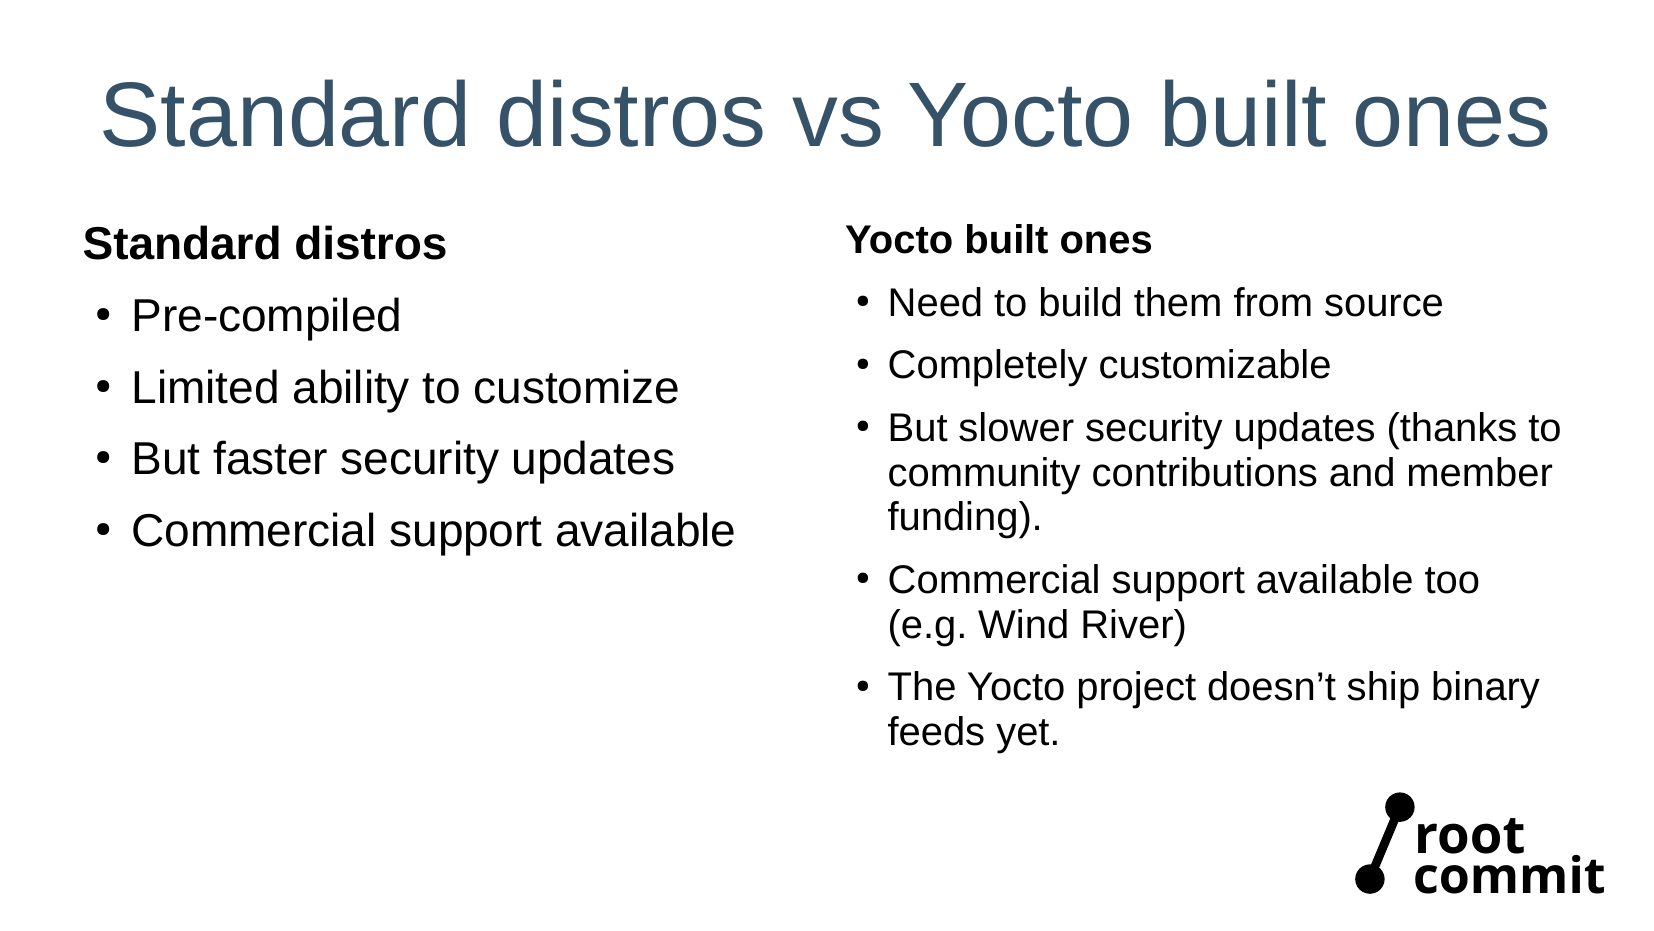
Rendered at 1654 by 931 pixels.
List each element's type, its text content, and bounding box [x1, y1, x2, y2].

list Standard distros Pre-compiled Limited ability to customize But faster security updates Commercial support available [82, 217, 809, 563]
list Yocto built ones Need to build them from source Completely customizable But slower security updates (thanks to community contributions and member funding). Commercial support available too (e.g. Wind River) The Yocto project doesn’t ship binary feeds yet. [845, 217, 1572, 758]
title Standard distros vs Yocto built ones [82, 37, 1571, 193]
